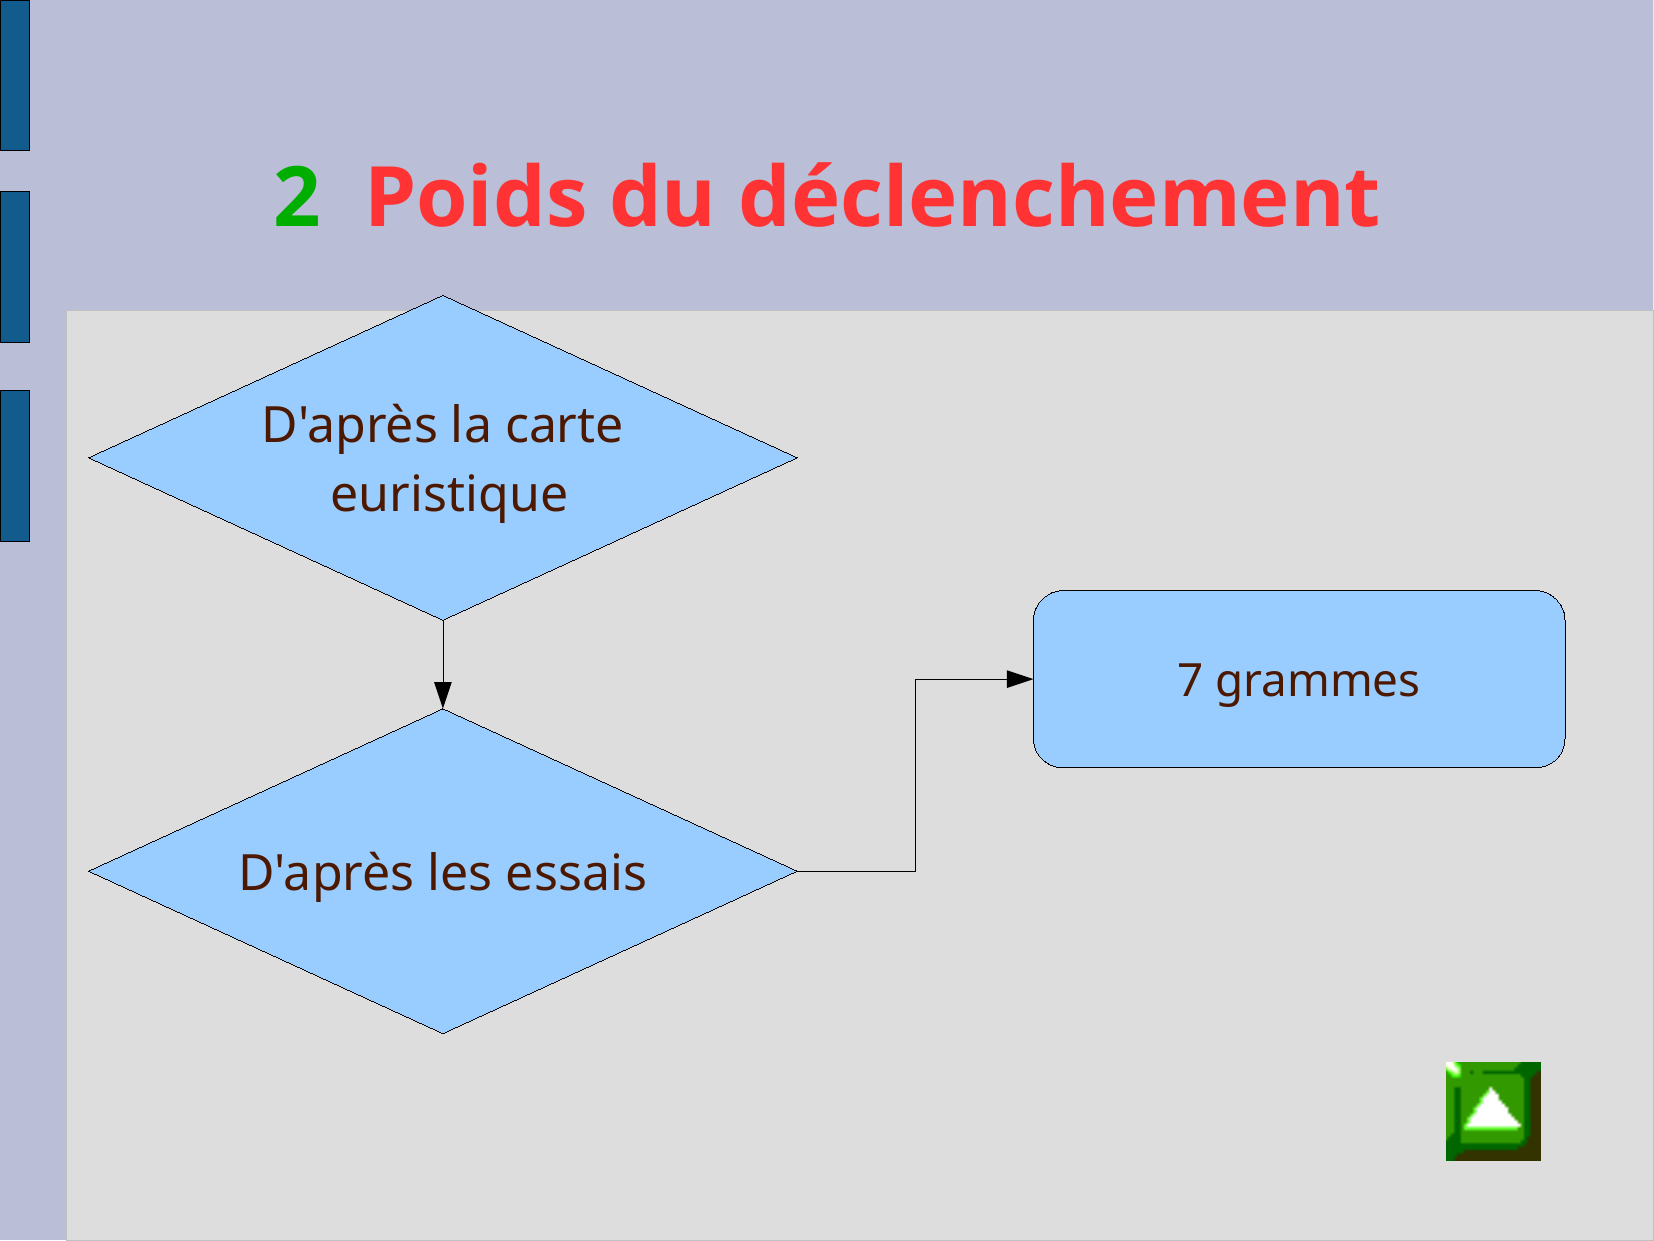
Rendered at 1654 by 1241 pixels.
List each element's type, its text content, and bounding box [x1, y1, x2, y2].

text_box D'après la carte euristique [88, 295, 798, 621]
text_box 7 grammes [1033, 590, 1566, 768]
title 2 Poids du déclenchement [121, 98, 1534, 291]
picture [1446, 1062, 1541, 1161]
text_box D'après les essais [88, 709, 798, 1034]
